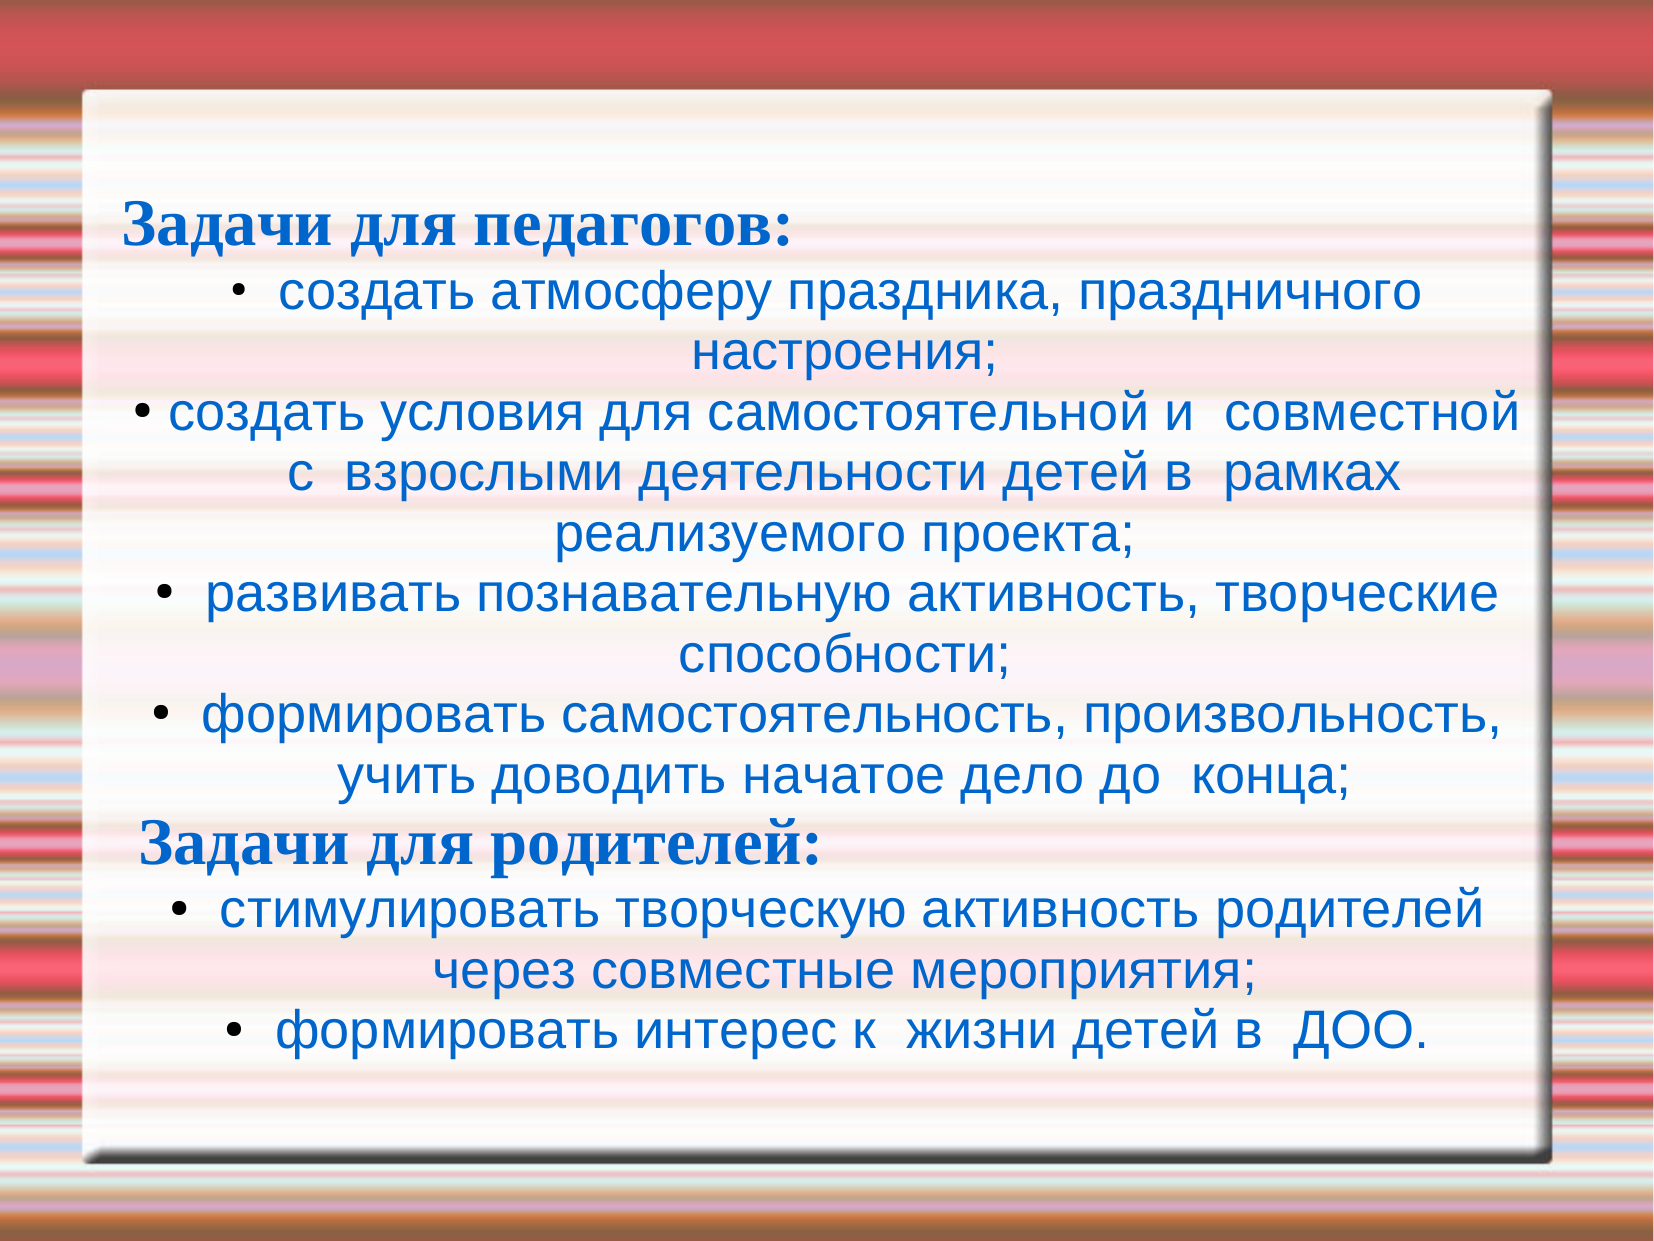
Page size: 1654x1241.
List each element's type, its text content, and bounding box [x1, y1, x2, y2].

picture [0, 0, 1654, 1241]
subtitle Задачи для педагогов: создать атмосферу праздника, праздничного настроения; создать условия для самостоятельной и совместной с взрослыми деятельности детей в рамках реализуемого проекта; развивать познавательную активность, творческие способности; формировать самостоятельность, произвольность, учить доводить начатое дело до конца; Задачи для родителей: стимулировать творческую активность родителей через совместные мероприятия; формировать интерес к жизни детей в ДОО. [121, 114, 1534, 1132]
